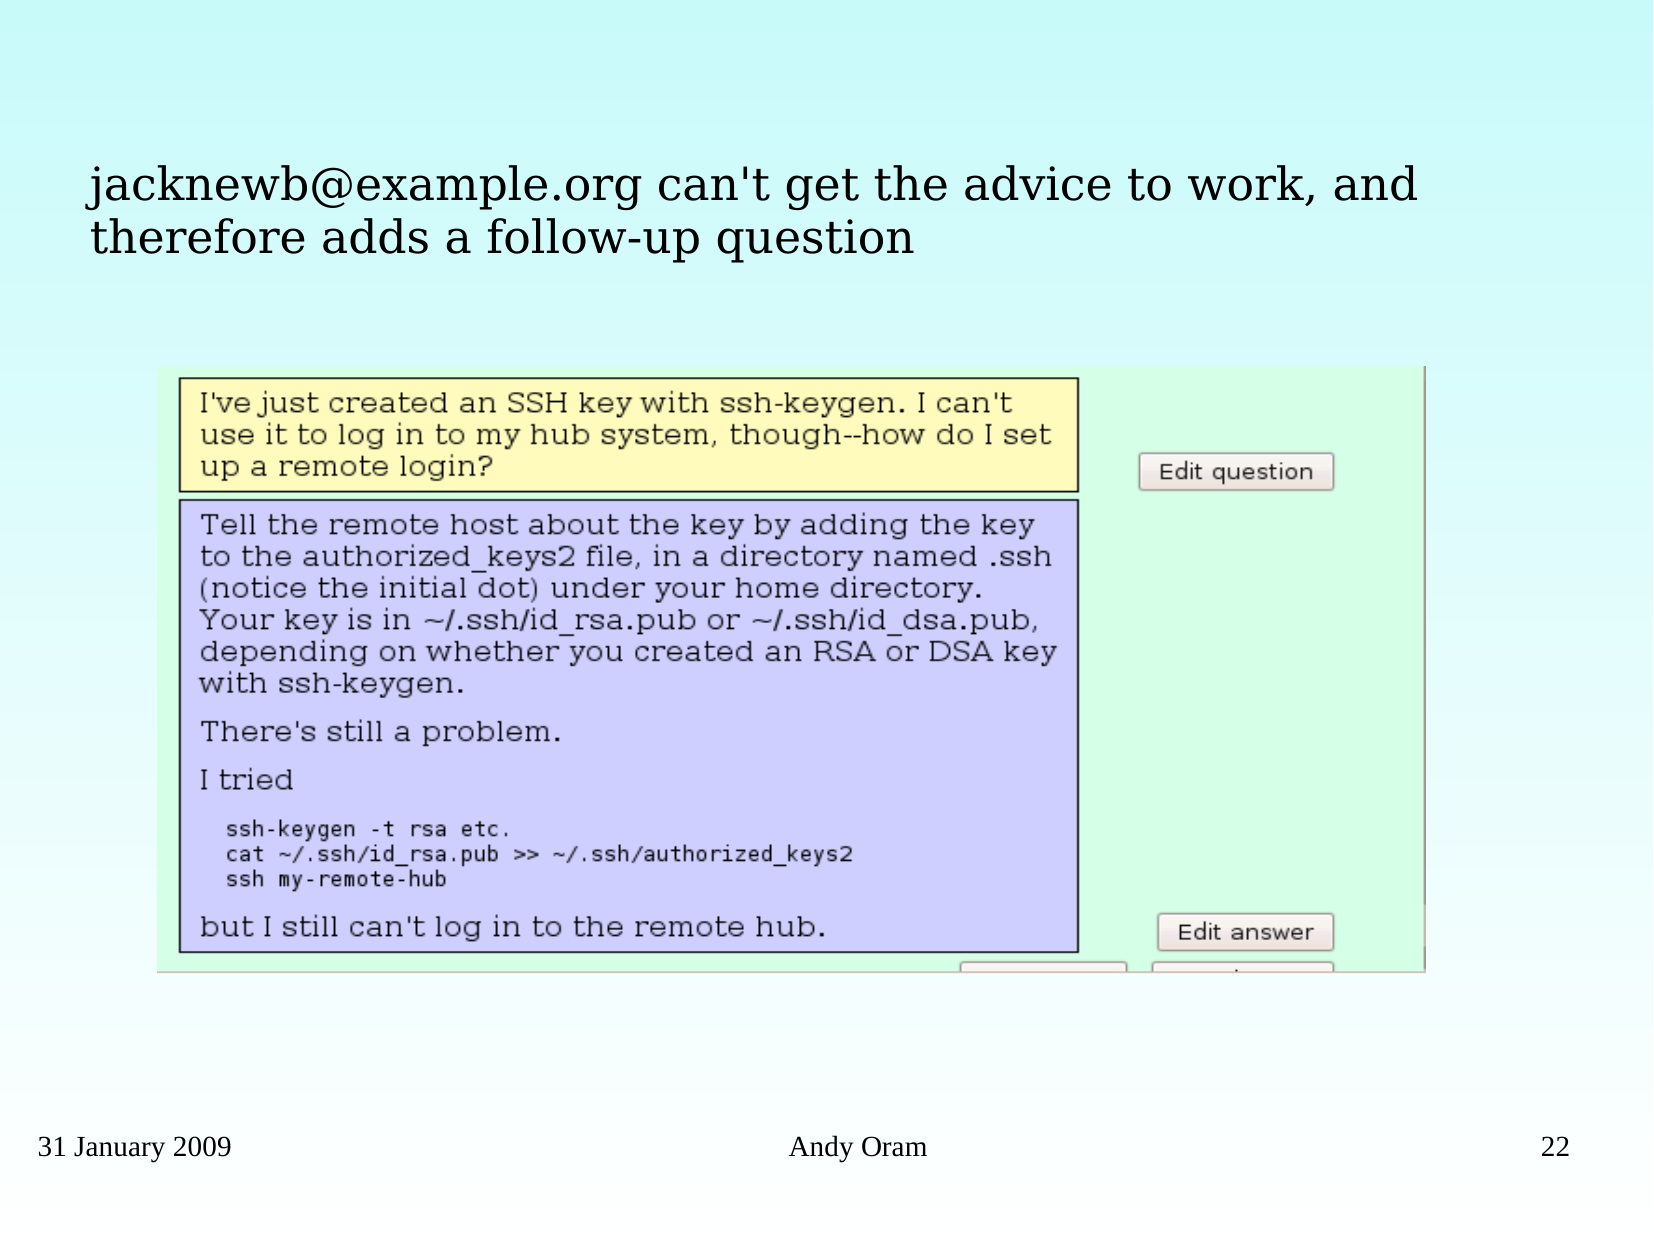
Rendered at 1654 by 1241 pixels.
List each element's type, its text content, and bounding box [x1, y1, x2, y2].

text_box jacknewb@example.org can't get the advice to work, and therefore adds a follow-up question [75, 150, 1538, 338]
picture [157, 366, 1426, 976]
